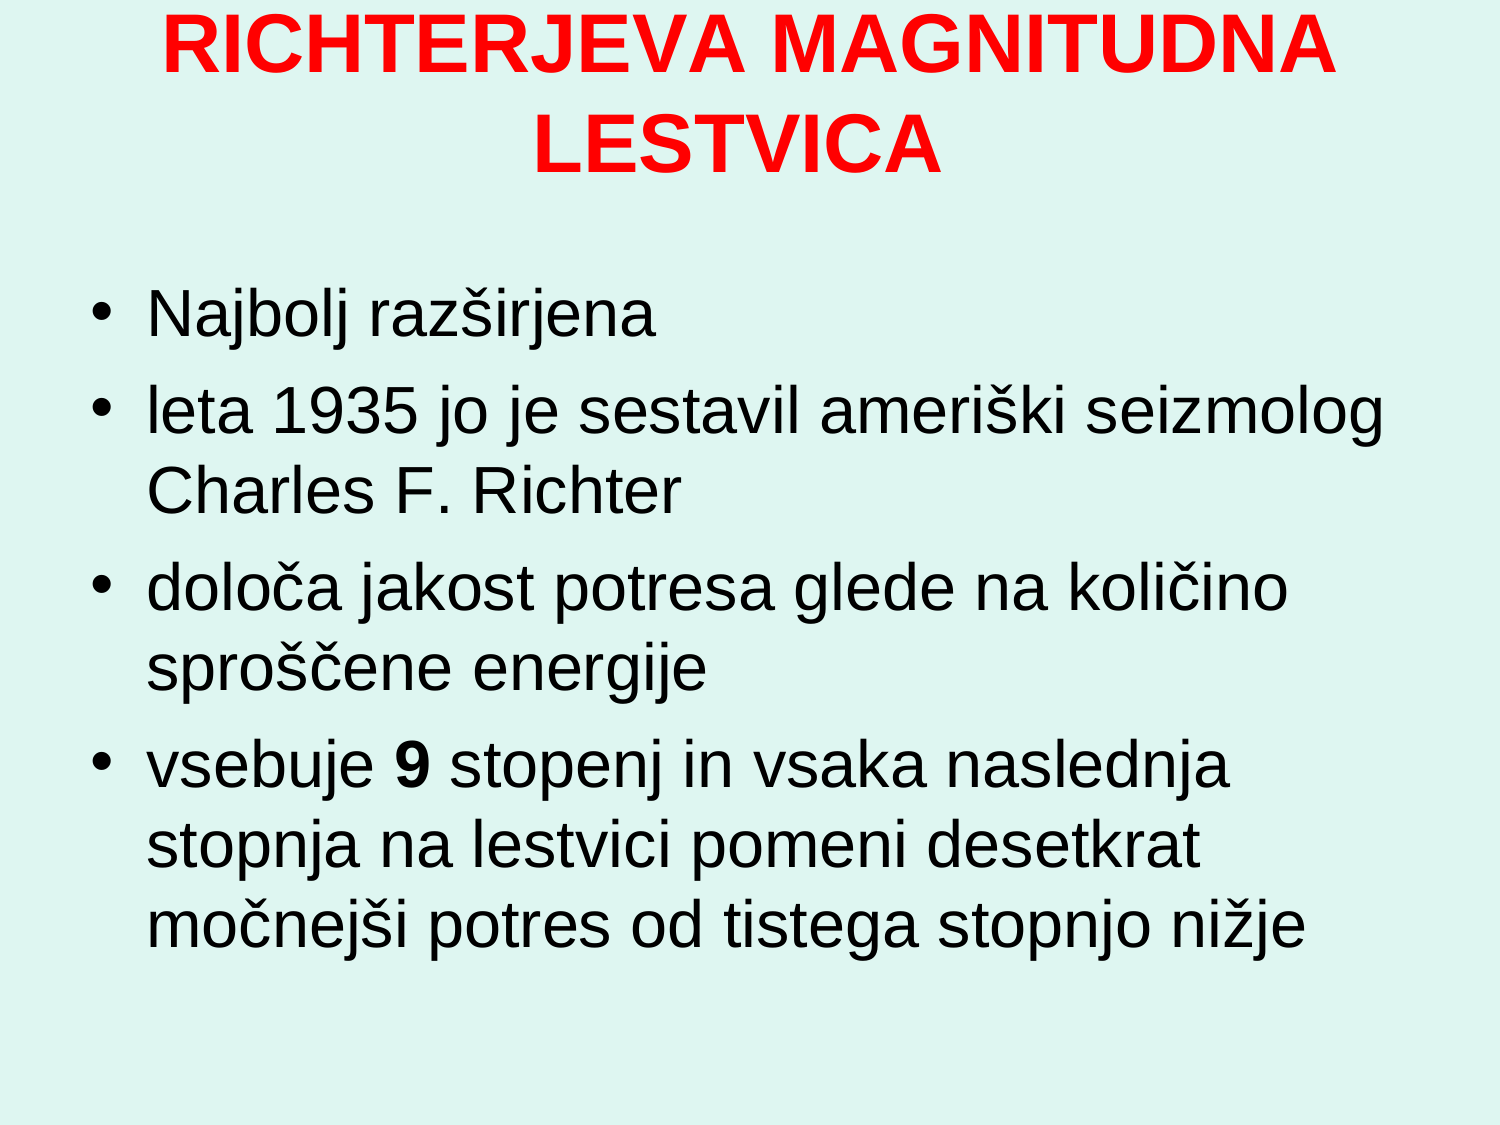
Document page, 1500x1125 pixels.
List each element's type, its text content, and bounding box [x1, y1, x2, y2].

title RICHTERJEVA MAGNITUDNA LESTVICA [75, 45, 1426, 233]
list Najbolj razširjena leta 1935 jo je sestavil ameriški seizmolog Charles F. Richter določa jakost potresa glede na količino sproščene energije vsebuje 9 stopenj in vsaka naslednja stopnja na lestvici pomeni desetkrat močnejši potres od tistega stopnjo nižje [75, 262, 1426, 1005]
